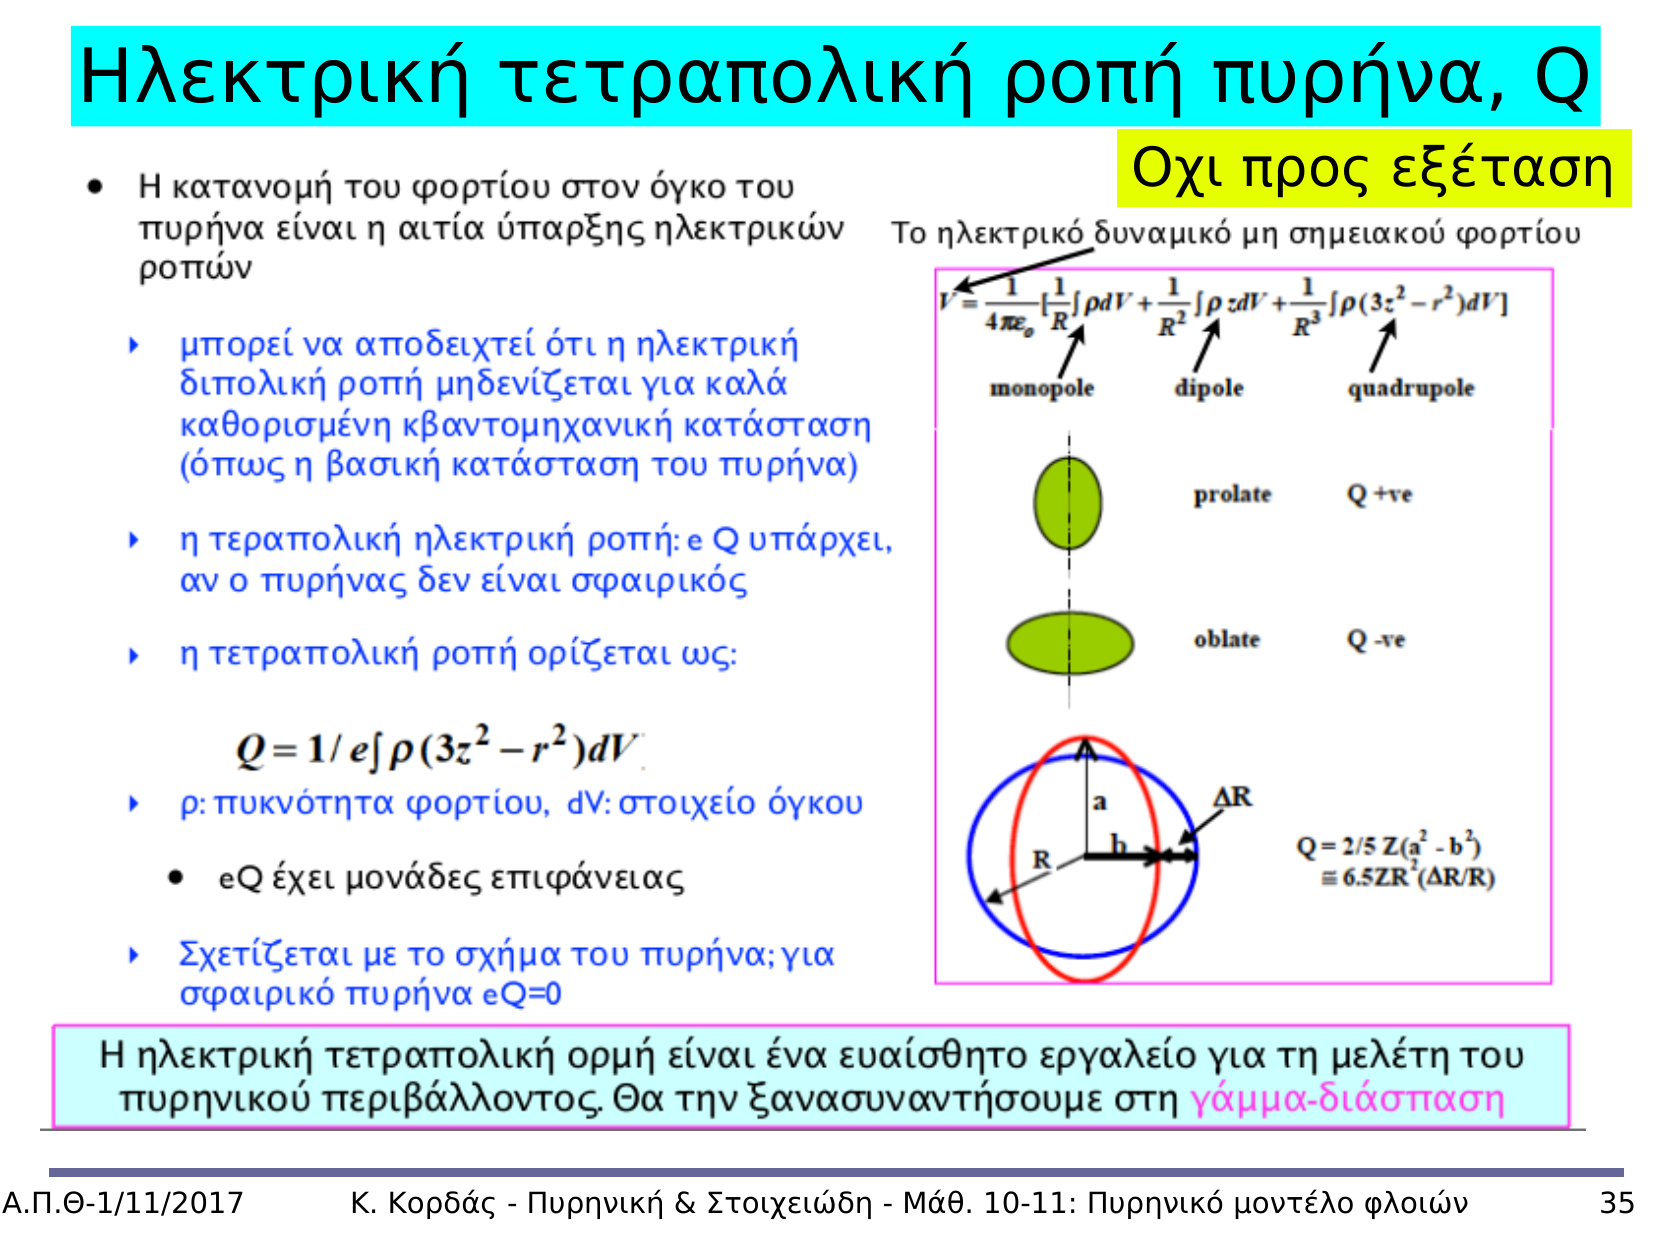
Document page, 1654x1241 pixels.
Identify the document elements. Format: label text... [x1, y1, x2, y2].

text_box Οχι προς εξέταση [1117, 129, 1633, 208]
picture [40, 155, 1586, 1132]
title Ηλεκτρική τετραπολική ροπή πυρήνα, Q [70, 25, 1601, 127]
